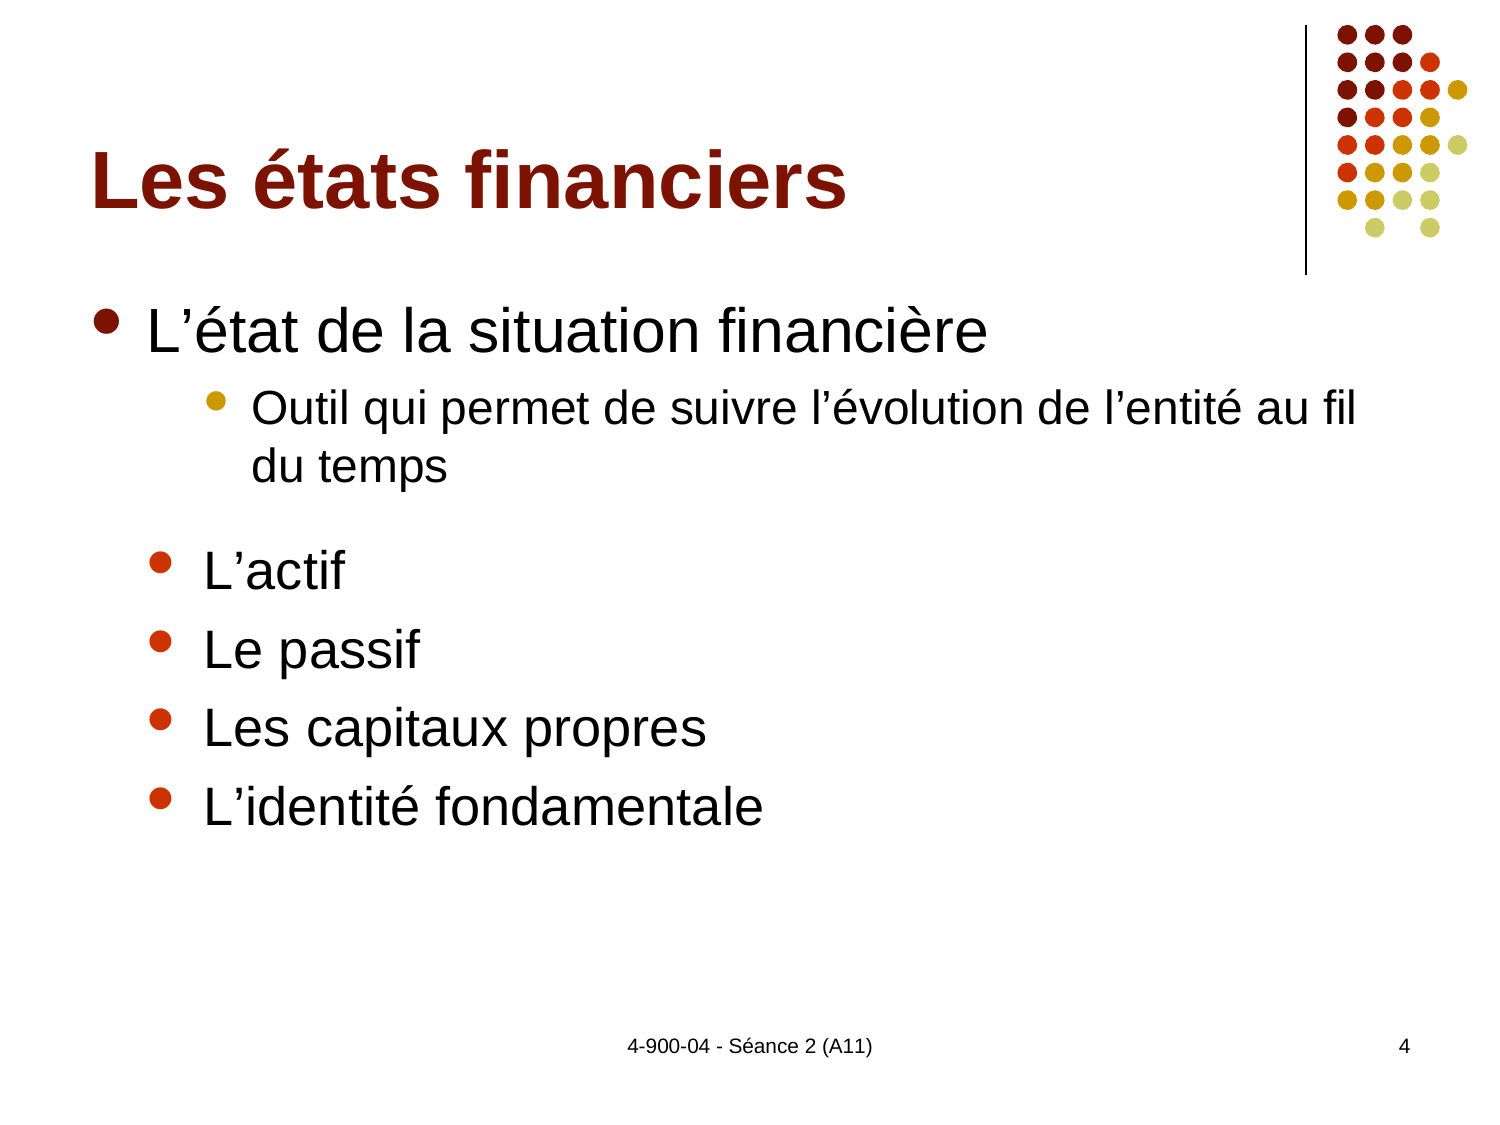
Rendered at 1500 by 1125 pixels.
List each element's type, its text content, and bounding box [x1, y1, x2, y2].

title Les états financiers [74, 20, 1313, 233]
list L’état de la situation financière Outil qui permet de suivre l’évolution de l’entité au fil du temps L’actif Le passif Les capitaux propres L’identité fondamentale [75, 282, 1426, 1006]
text_box 4-900-04 - Séance 2 (A11) [512, 1025, 988, 1101]
text_box <numéro> [1074, 1025, 1426, 1101]
